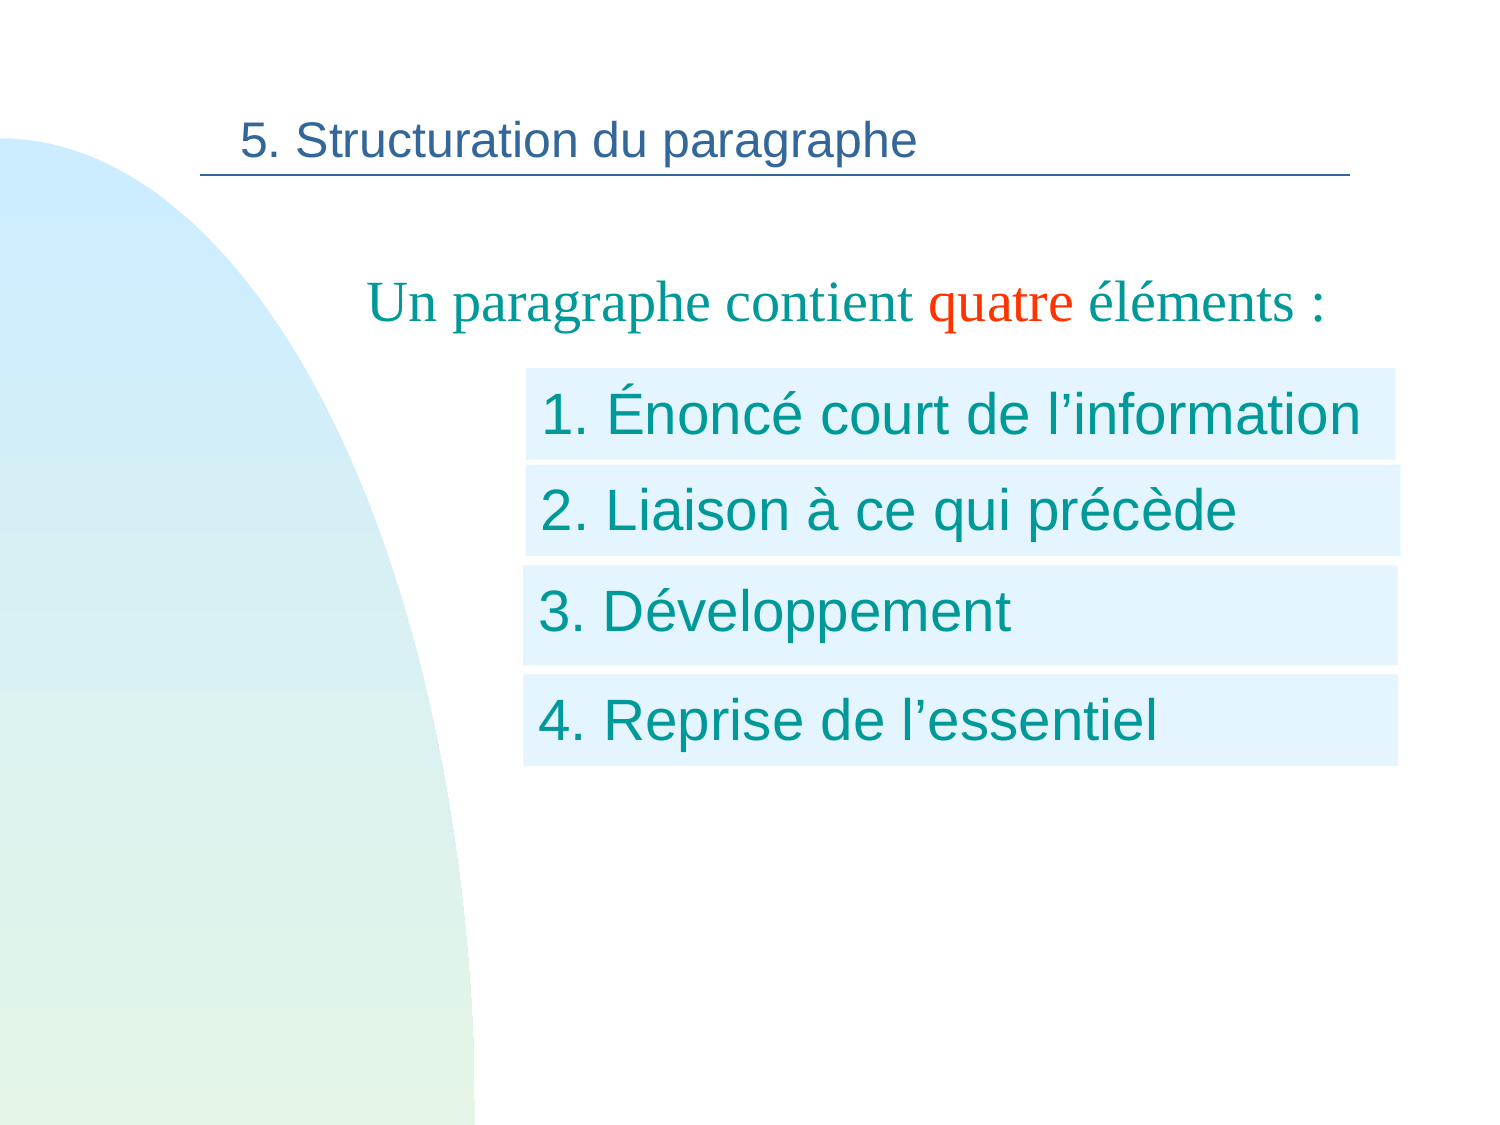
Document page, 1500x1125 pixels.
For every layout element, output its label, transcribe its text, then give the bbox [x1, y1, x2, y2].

text_box Un paragraphe contient quatre éléments : [351, 255, 1342, 341]
text_box 3. Développement [522, 565, 1398, 666]
text_box 4. Reprise de l’essentiel [523, 674, 1399, 766]
text_box 5. Structuration du paragraphe [225, 99, 934, 174]
text_box 2. Liaison à ce qui précède [525, 464, 1401, 557]
text_box 1. Énoncé court de l’information [526, 368, 1396, 460]
